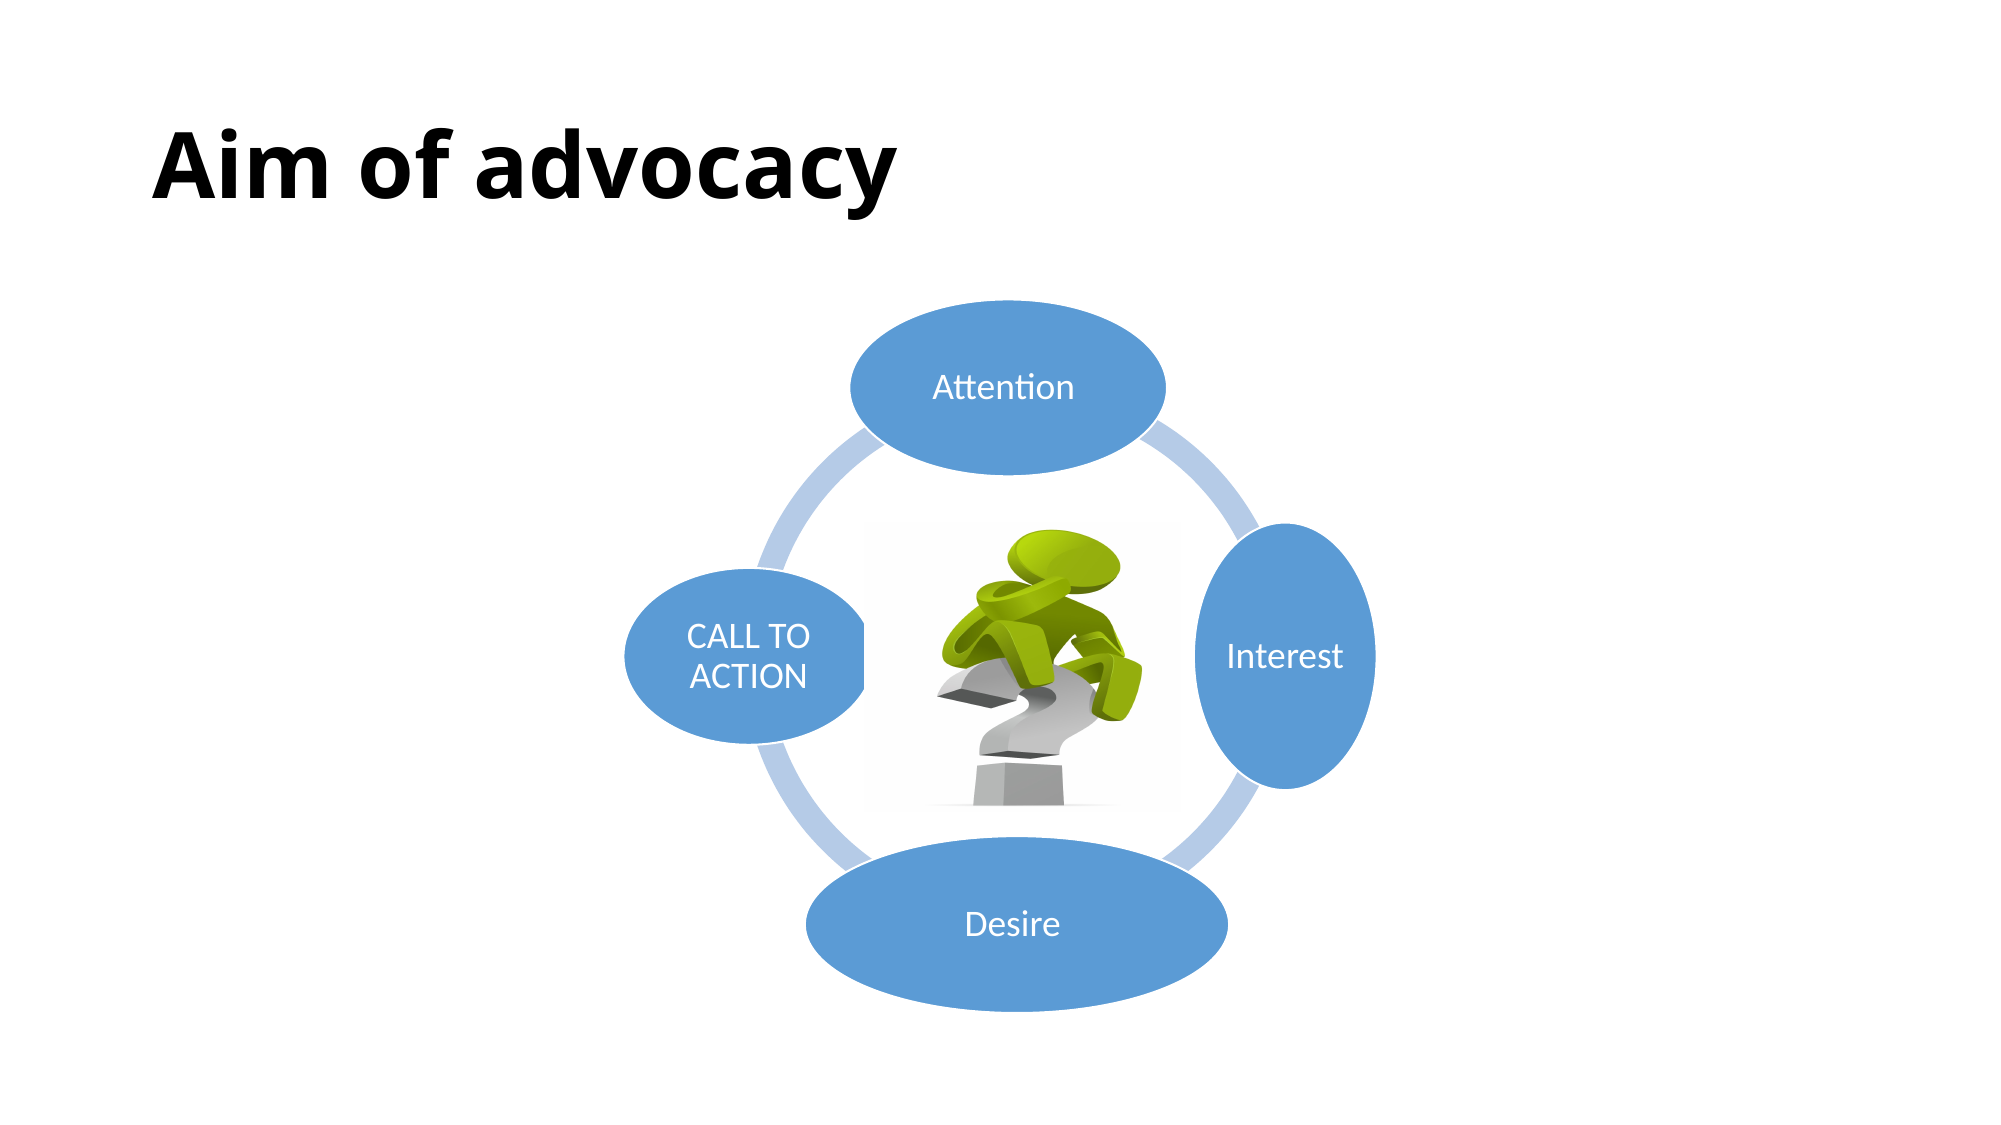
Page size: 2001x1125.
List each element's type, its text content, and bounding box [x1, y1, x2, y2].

text_box Interest [1193, 522, 1377, 791]
text_box [1161, 771, 1260, 872]
title Aim of advocacy [137, 59, 1863, 278]
text_box [756, 427, 885, 571]
text_box [1139, 419, 1260, 541]
text_box Attention [849, 299, 1168, 477]
picture [864, 522, 1181, 812]
text_box CALL TO ACTION [623, 567, 864, 745]
text_box Desire [804, 836, 1230, 1014]
text_box [757, 742, 873, 872]
